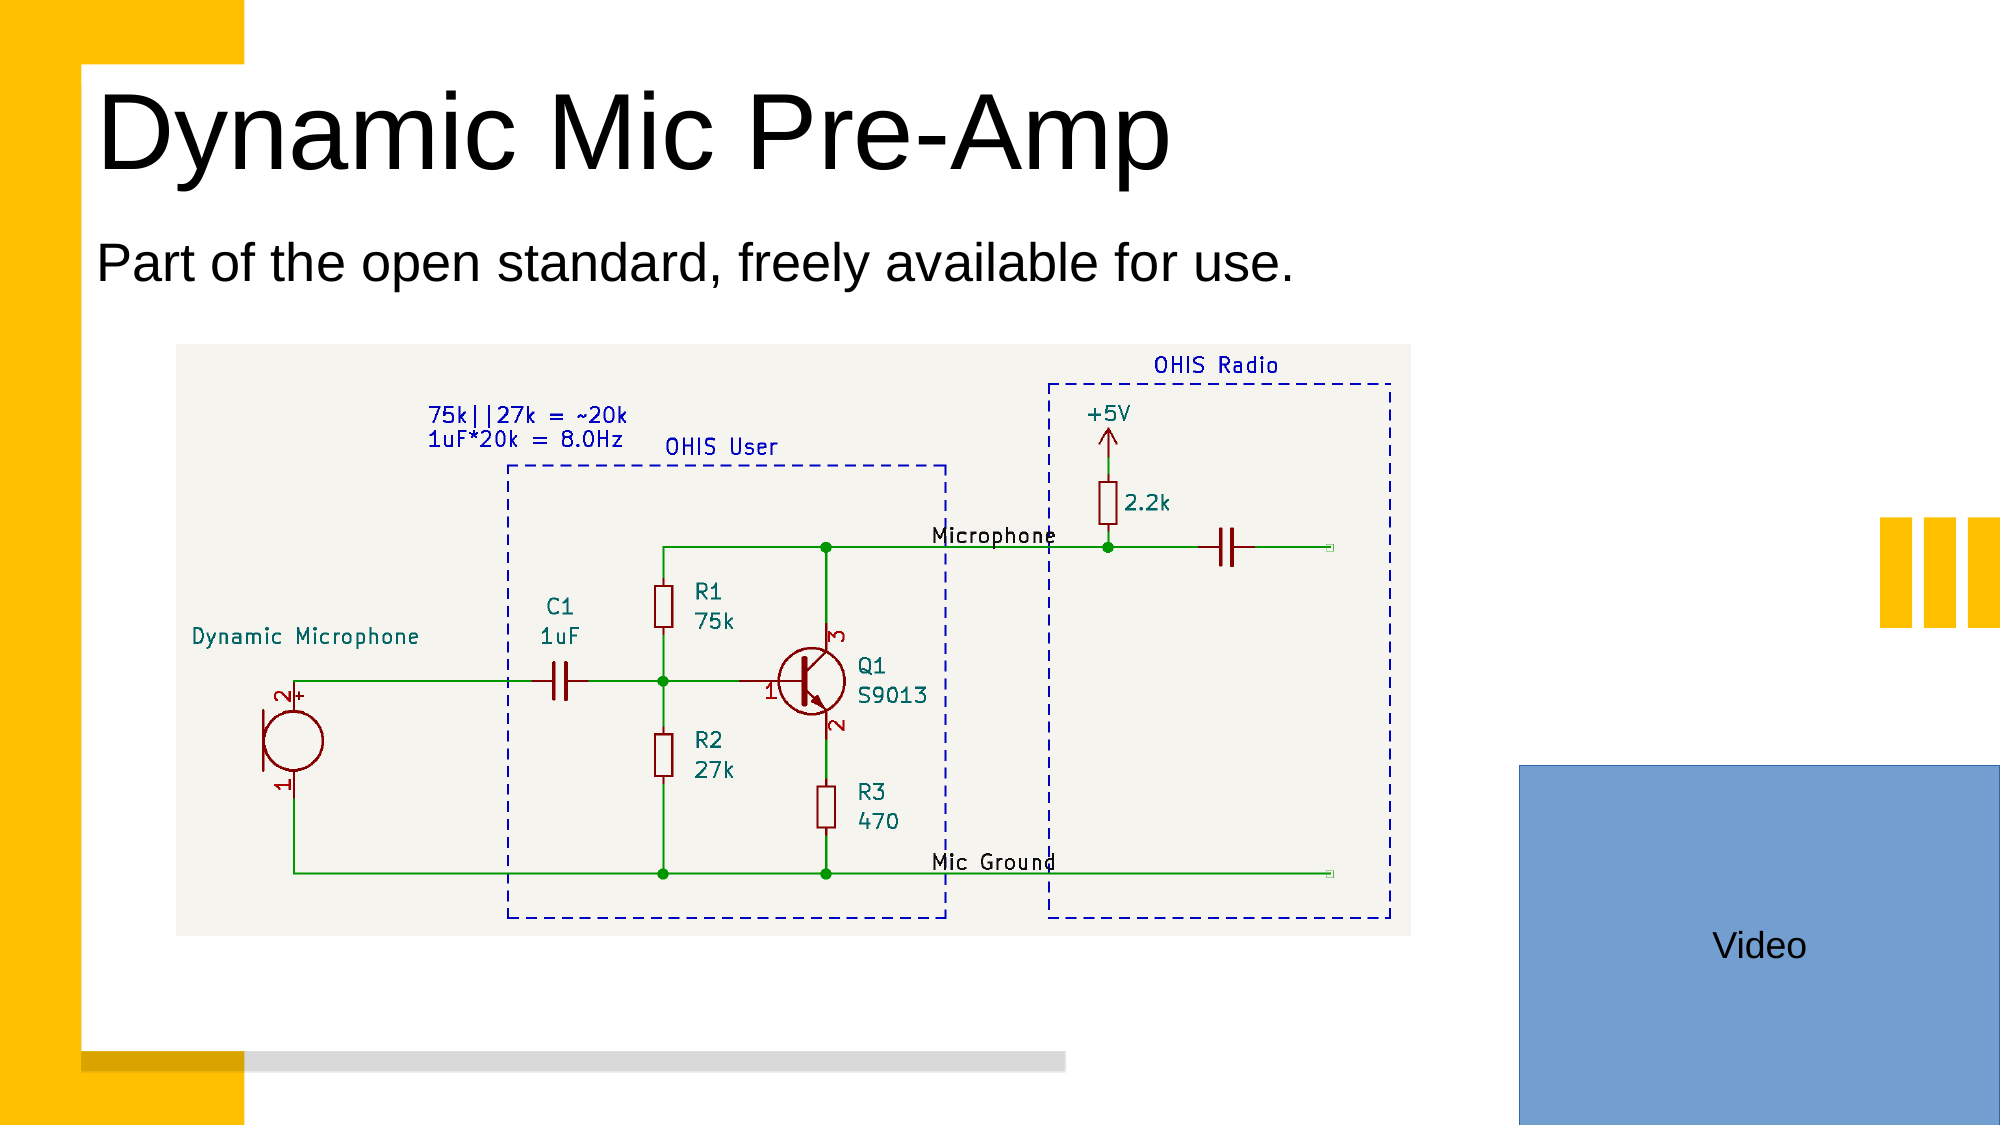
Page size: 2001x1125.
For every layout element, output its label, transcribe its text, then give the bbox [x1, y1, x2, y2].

text_box Video [1519, 765, 2000, 1125]
text_box Dynamic Mic Pre-Amp [81, 64, 1921, 201]
text_box [0, 0, 2000, 1125]
text_box Part of the open standard, freely available for use. [81, 224, 1471, 1036]
